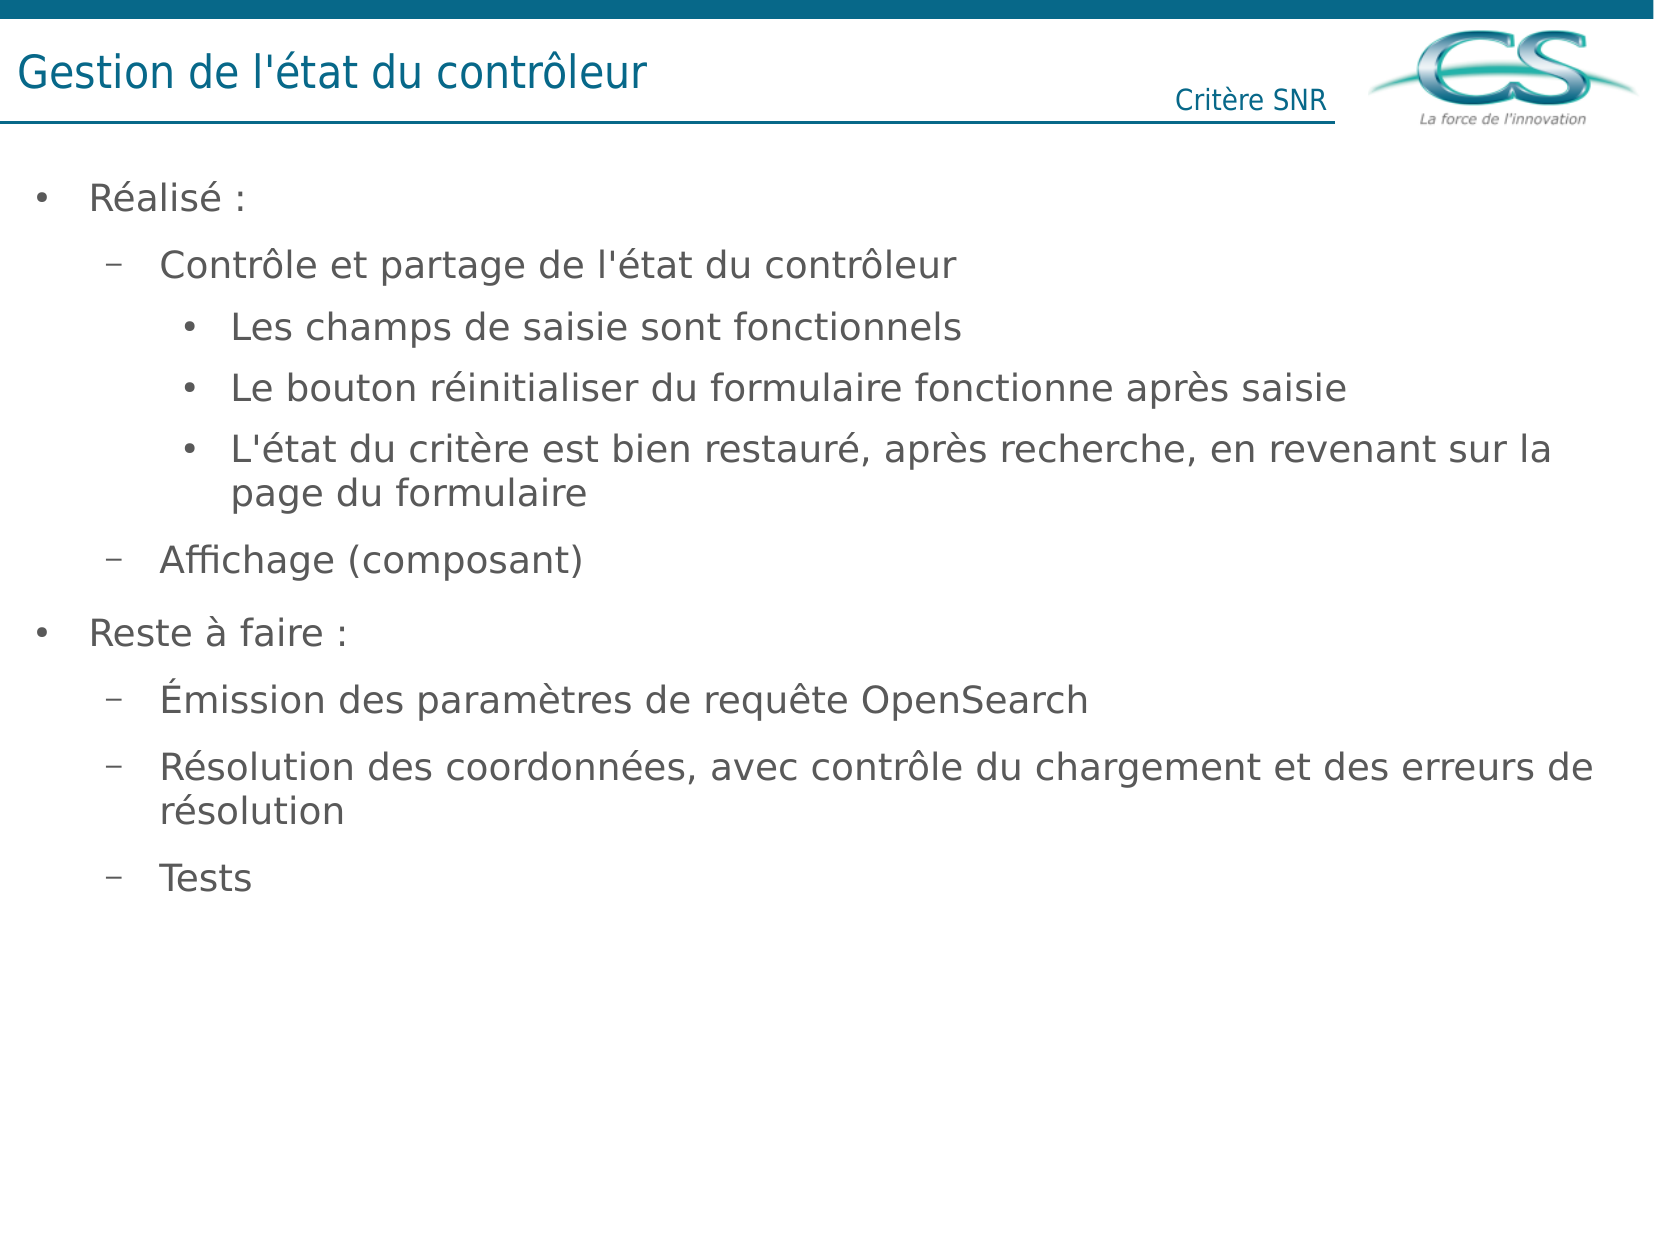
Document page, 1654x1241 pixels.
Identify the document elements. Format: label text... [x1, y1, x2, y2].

picture [1368, 28, 1642, 128]
text_box Critère SNR [1163, 71, 1347, 142]
list Réalisé : Contrôle et partage de l'état du contrôleur Les champs de saisie sont fonctionnels Le bouton réinitialiser du formulaire fonctionne après saisie L'état du critère est bien restauré, après recherche, en revenant sur la page du formulaire Affichage (composant) Reste à faire : Émission des paramètres de requête OpenSearch Résolution des coordonnées, avec contrôle du chargement et des erreurs de résolution Tests [17, 177, 1630, 1217]
title Gestion de l'état du contrôleur [17, 46, 1368, 106]
